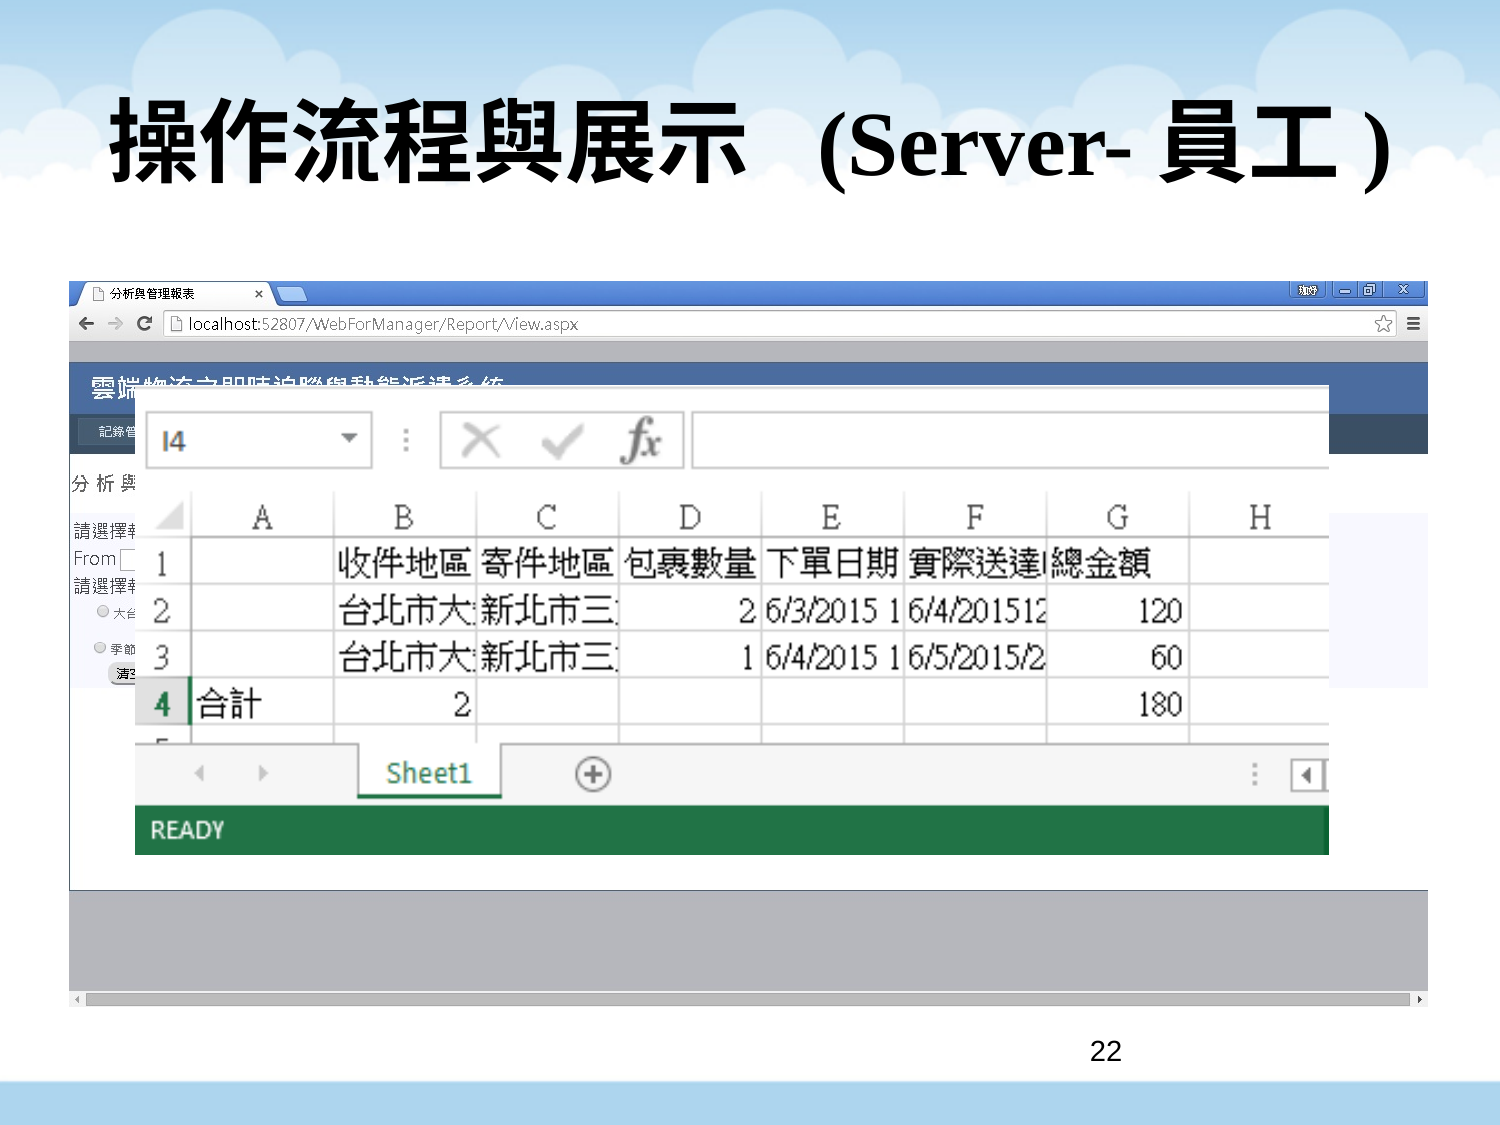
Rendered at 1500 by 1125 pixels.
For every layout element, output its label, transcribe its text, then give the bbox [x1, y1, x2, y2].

text_box [1074, 1024, 1426, 1103]
picture [0, 0, 1500, 1125]
title 操作流程與展示 (Server-員工) [75, 45, 1426, 233]
